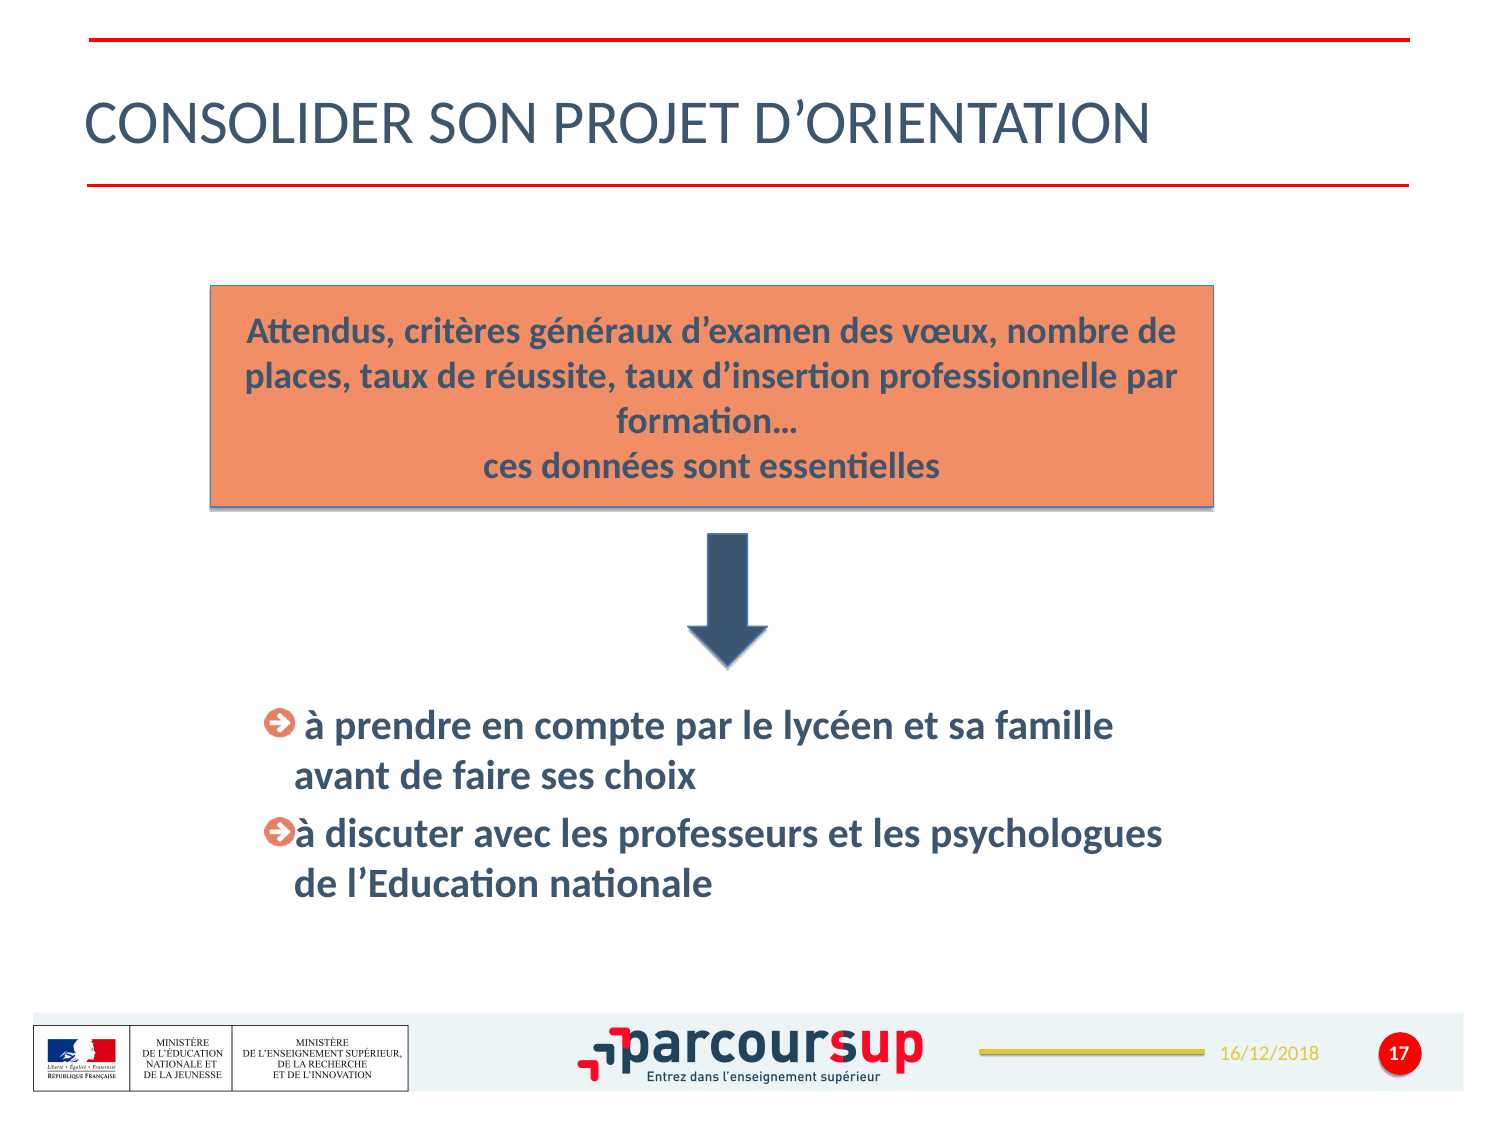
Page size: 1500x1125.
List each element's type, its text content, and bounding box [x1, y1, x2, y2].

picture [0, 0, 1499, 1124]
title Consolider son projet d’orientation [69, 12, 1409, 224]
text_box Attendus, critères généraux d’examen des vœux, nombre de places, taux de réussite, taux d’insertion professionnelle par formation… ces données sont essentielles [210, 285, 1214, 508]
slide_number <numéro> [1368, 1031, 1430, 1074]
text_box [687, 533, 768, 667]
text_box à prendre en compte par le lycéen et sa famille avant de faire ses choix à discuter avec les professeurs et les psychologues de l’Education nationale [249, 690, 1182, 914]
